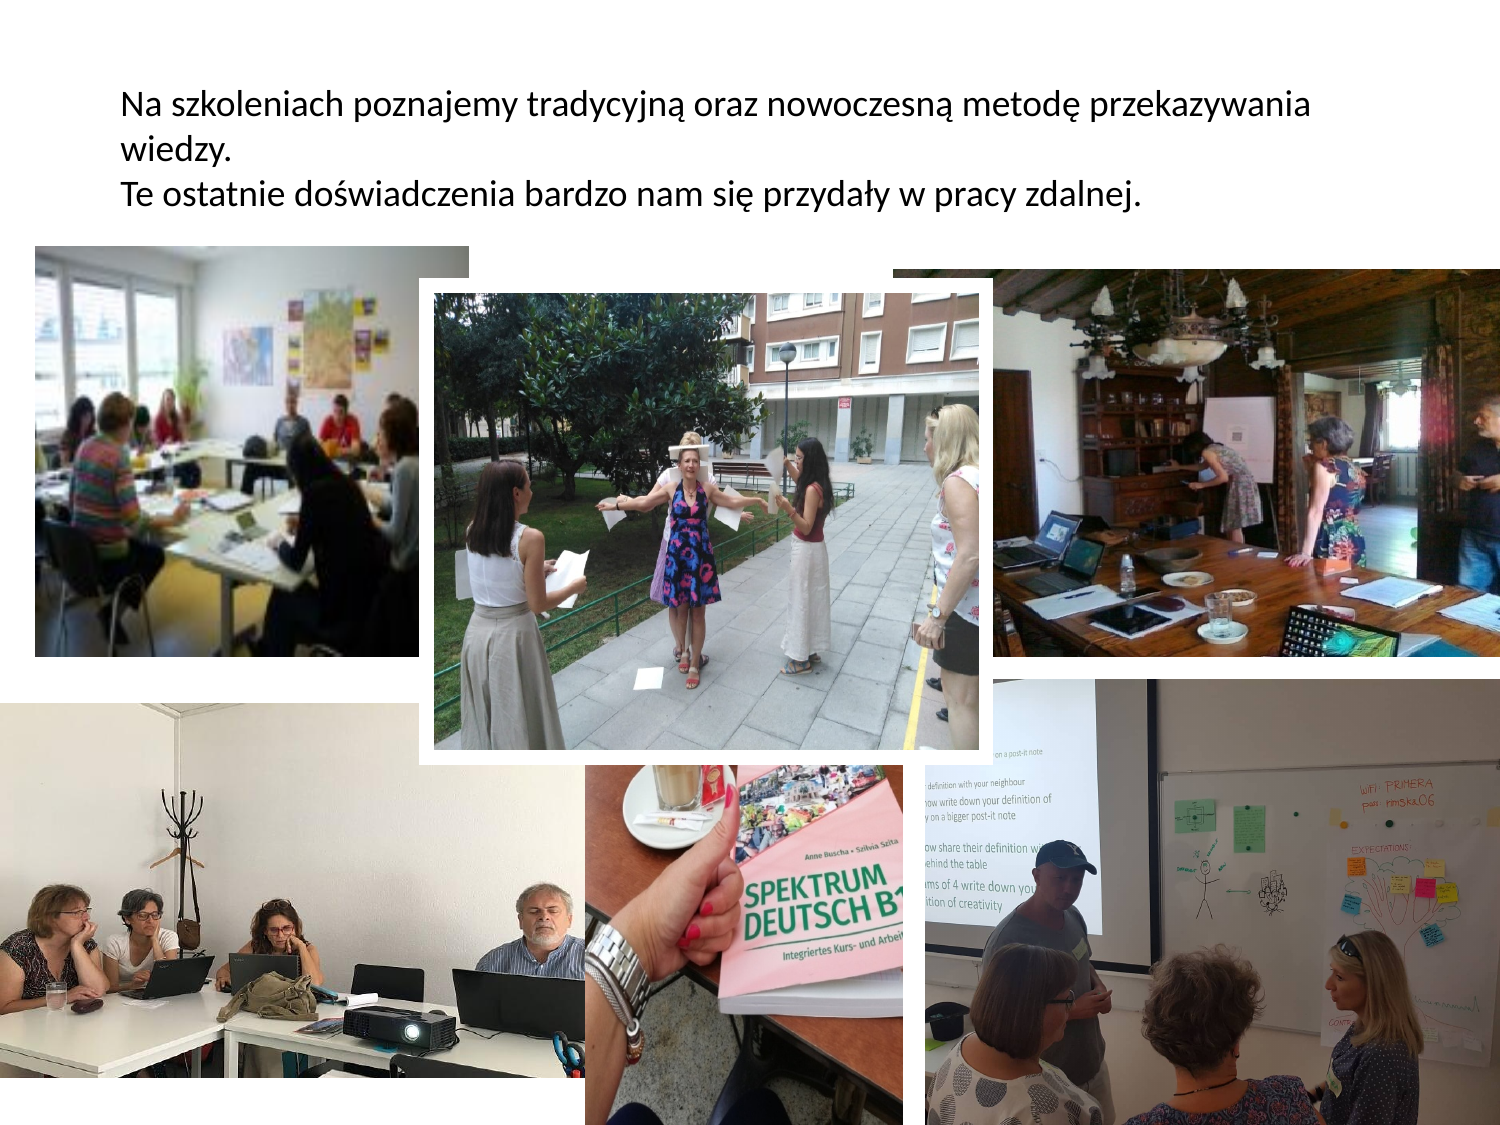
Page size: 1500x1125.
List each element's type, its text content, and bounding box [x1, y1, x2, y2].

picture [0, 703, 903, 1125]
picture [893, 269, 1500, 657]
picture [433, 292, 979, 750]
text_box Na szkoleniach poznajemy tradycyjną oraz nowoczesną metodę przekazywania wiedzy. Te ostatnie doświadczenia bardzo nam się przydały w pracy zdalnej. [105, 70, 1395, 221]
picture [925, 679, 1500, 1125]
picture [35, 246, 469, 657]
